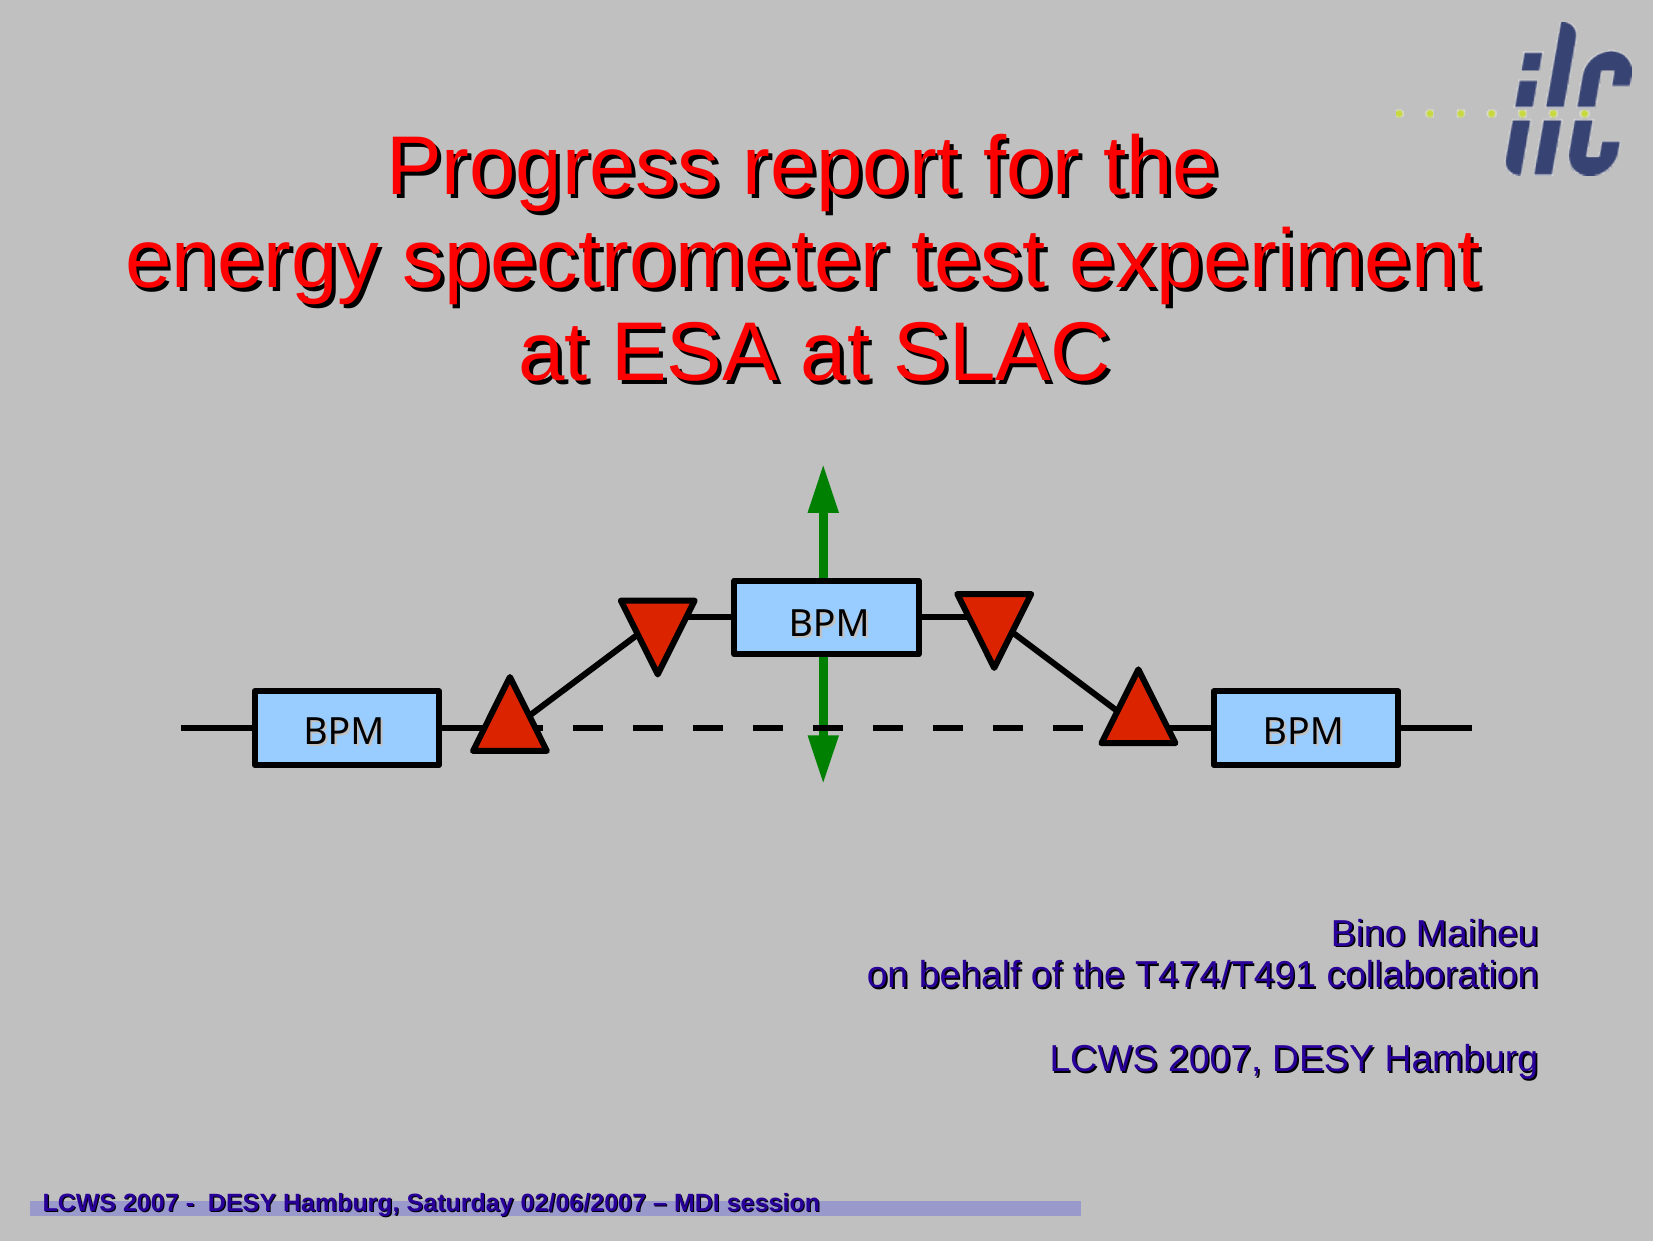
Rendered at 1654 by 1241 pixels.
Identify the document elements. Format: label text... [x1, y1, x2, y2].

text_box [473, 677, 547, 751]
text_box [1101, 669, 1176, 744]
text_box [1213, 691, 1399, 766]
text_box BPM [288, 696, 428, 781]
text_box [620, 600, 695, 675]
text_box [734, 580, 919, 655]
text_box BPM [1247, 697, 1387, 781]
text_box Progress report for the energy spectrometer test experiment at ESA at SLAC [110, 111, 1520, 406]
picture [1396, 22, 1632, 176]
text_box [254, 691, 440, 766]
text_box LCWS 2007 - DESY Hamburg, Saturday 02/06/2007 – MDI session [27, 1180, 820, 1224]
text_box [957, 594, 1032, 668]
text_box BPM [773, 588, 913, 672]
text_box Bino Maiheu on behalf of the T474/T491 collaboration LCWS 2007, DESY Hamburg [851, 904, 1558, 1088]
